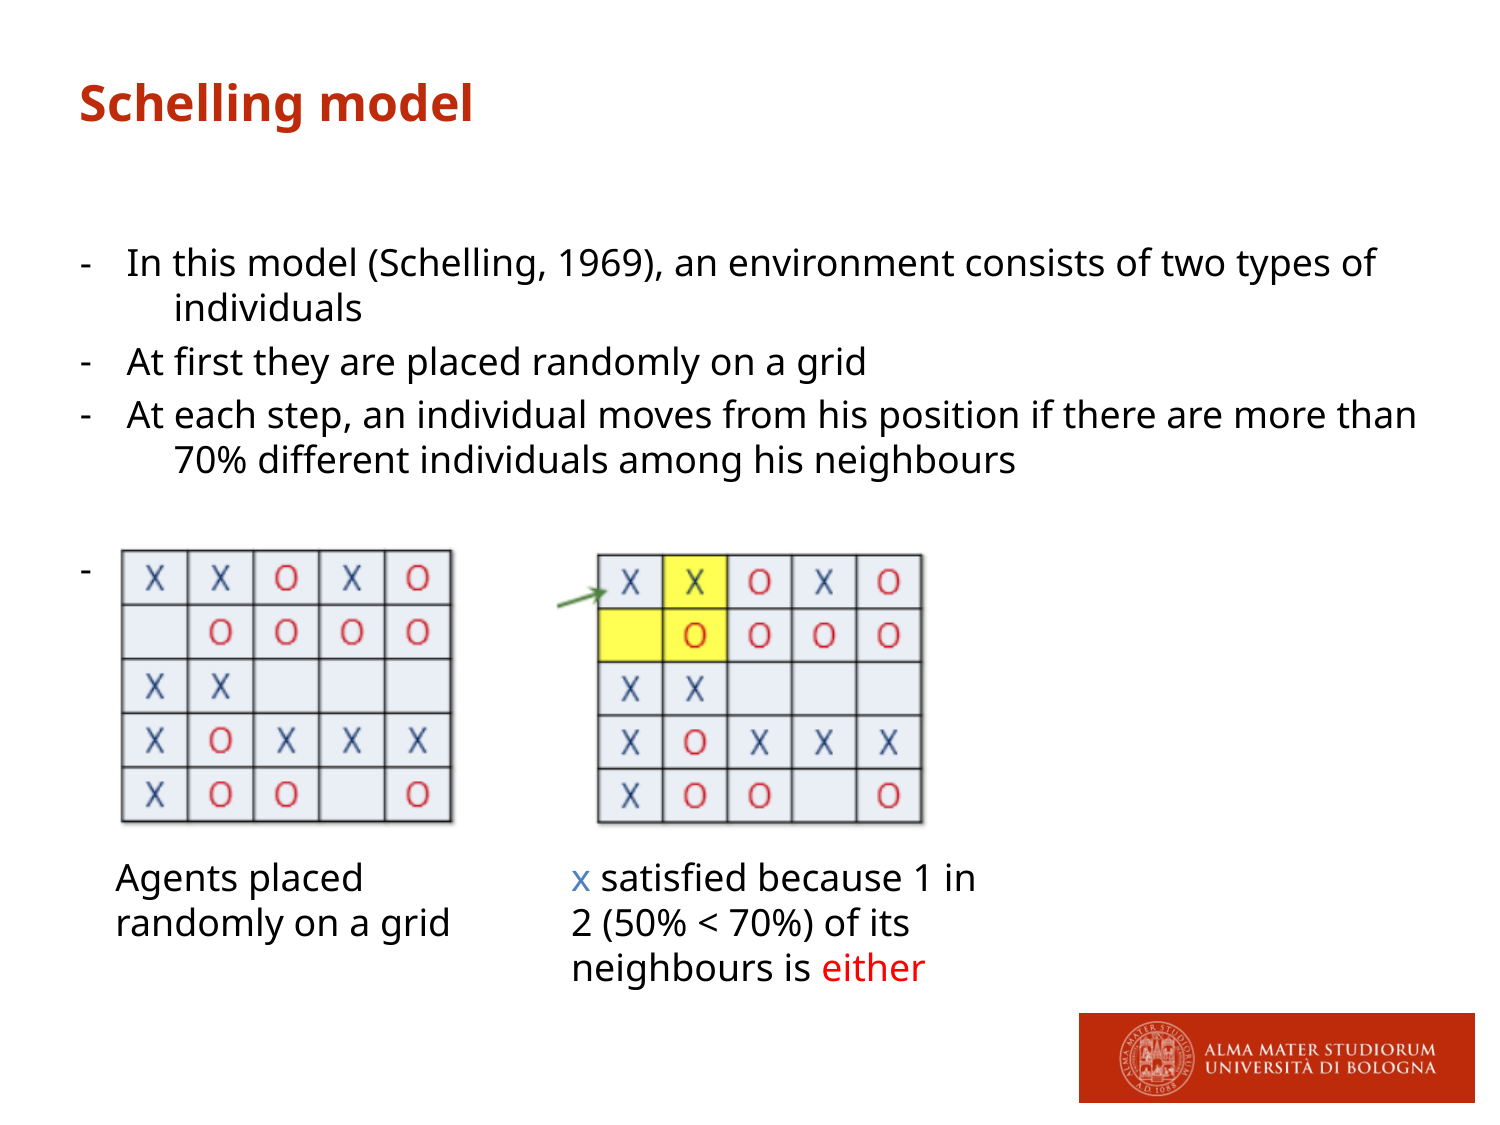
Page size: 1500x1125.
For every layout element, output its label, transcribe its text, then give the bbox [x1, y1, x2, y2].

list In this model (Schelling, 1969), an environment consists of two types of individuals At first they are placed randomly on a grid At each step, an individual moves from his position if there are more than 70% different individuals among his neighbours [64, 231, 1447, 1095]
list Schelling model [64, 78, 1447, 185]
text_box x satisfied because 1 in 2 (50% < 70%) of its neighbours is either [556, 846, 994, 1012]
text_box Agents placed randomly on a grid [100, 846, 538, 1012]
picture [556, 538, 939, 841]
picture [107, 539, 467, 835]
